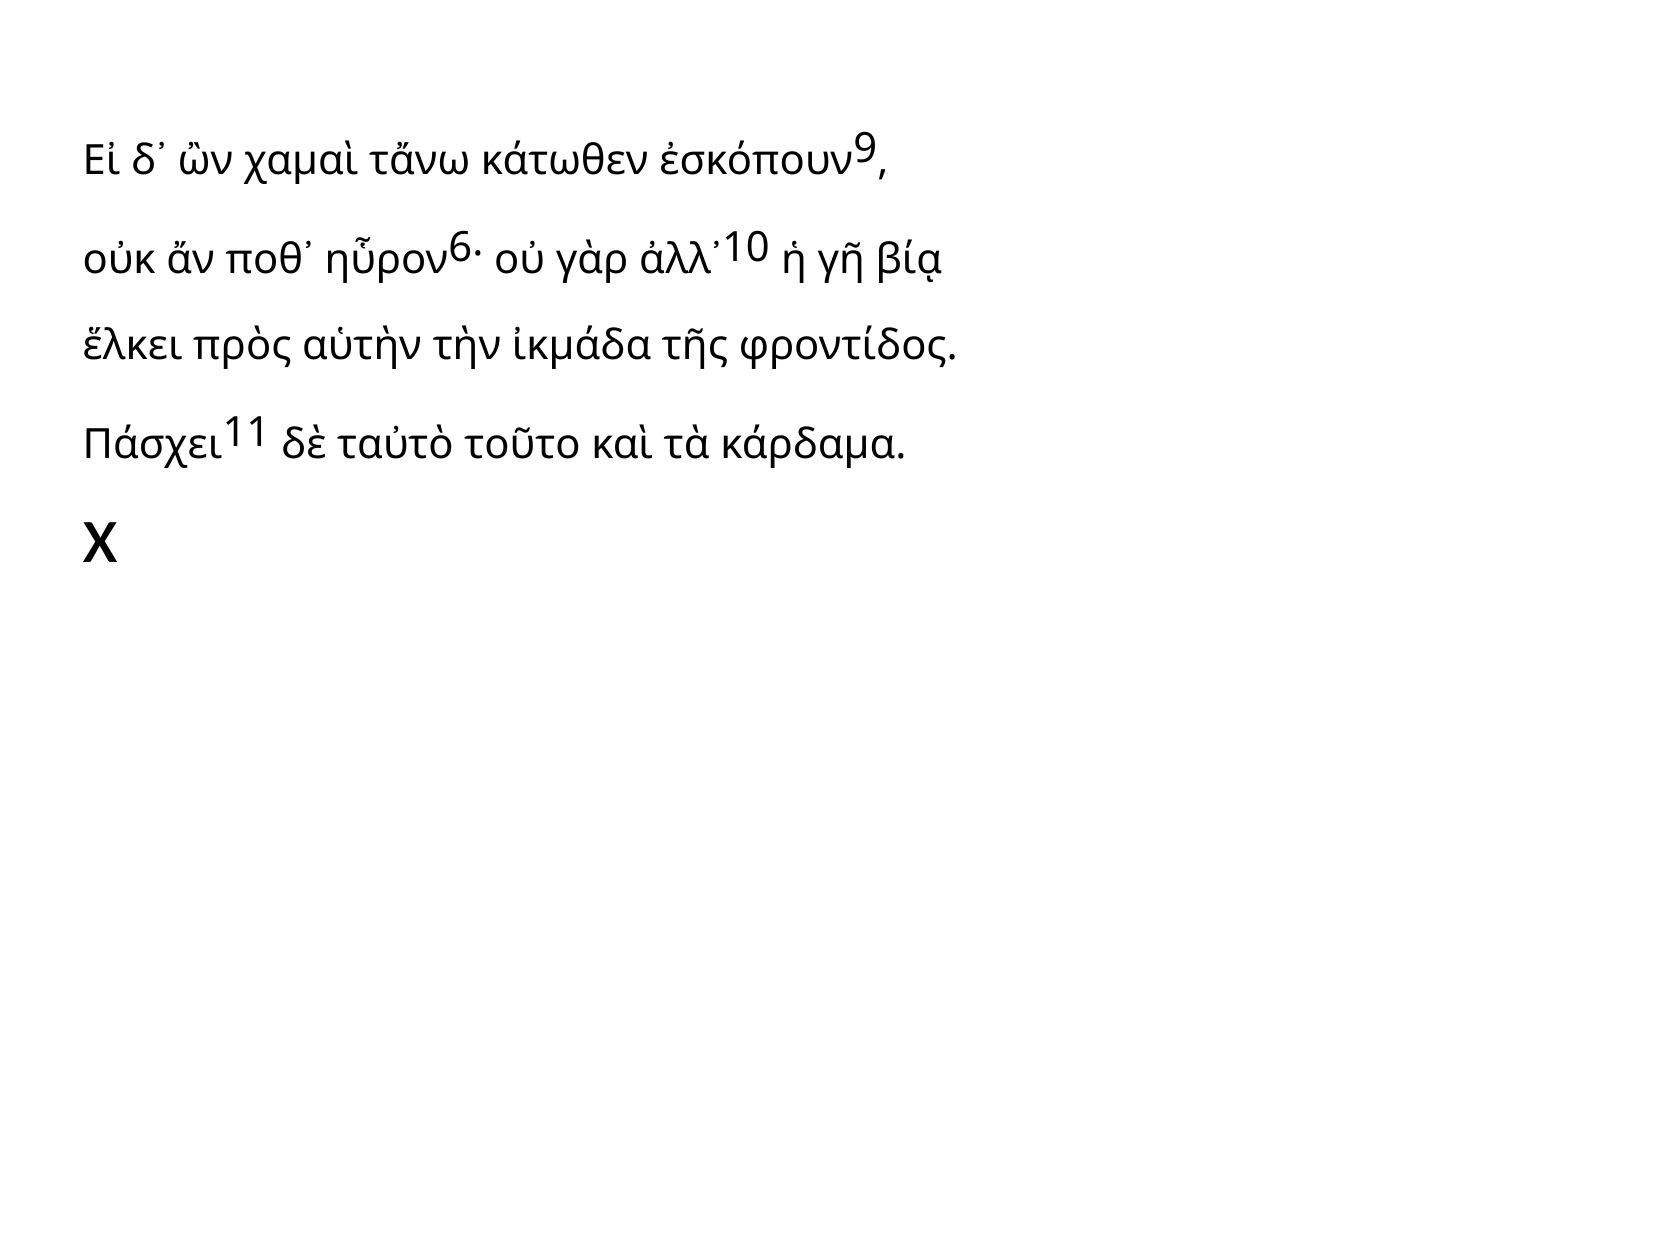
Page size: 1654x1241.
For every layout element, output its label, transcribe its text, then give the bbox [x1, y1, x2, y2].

list Εἰ δ᾿ ὢν χαμαὶ τἄνω κάτωθεν ἐσκόπουν9, οὐκ ἄν ποθ᾿ ηὗρον6· οὐ γὰρ ἀλλ᾿10 ἡ γῆ βίᾳ ἕλκει πρὸς αὑτὴν τὴν ἰκμάδα τῆς φροντίδος. Πάσχει11 δὲ ταὐτὸ τοῦτο καὶ τὰ κάρδαμα. x [82, 118, 1571, 1121]
